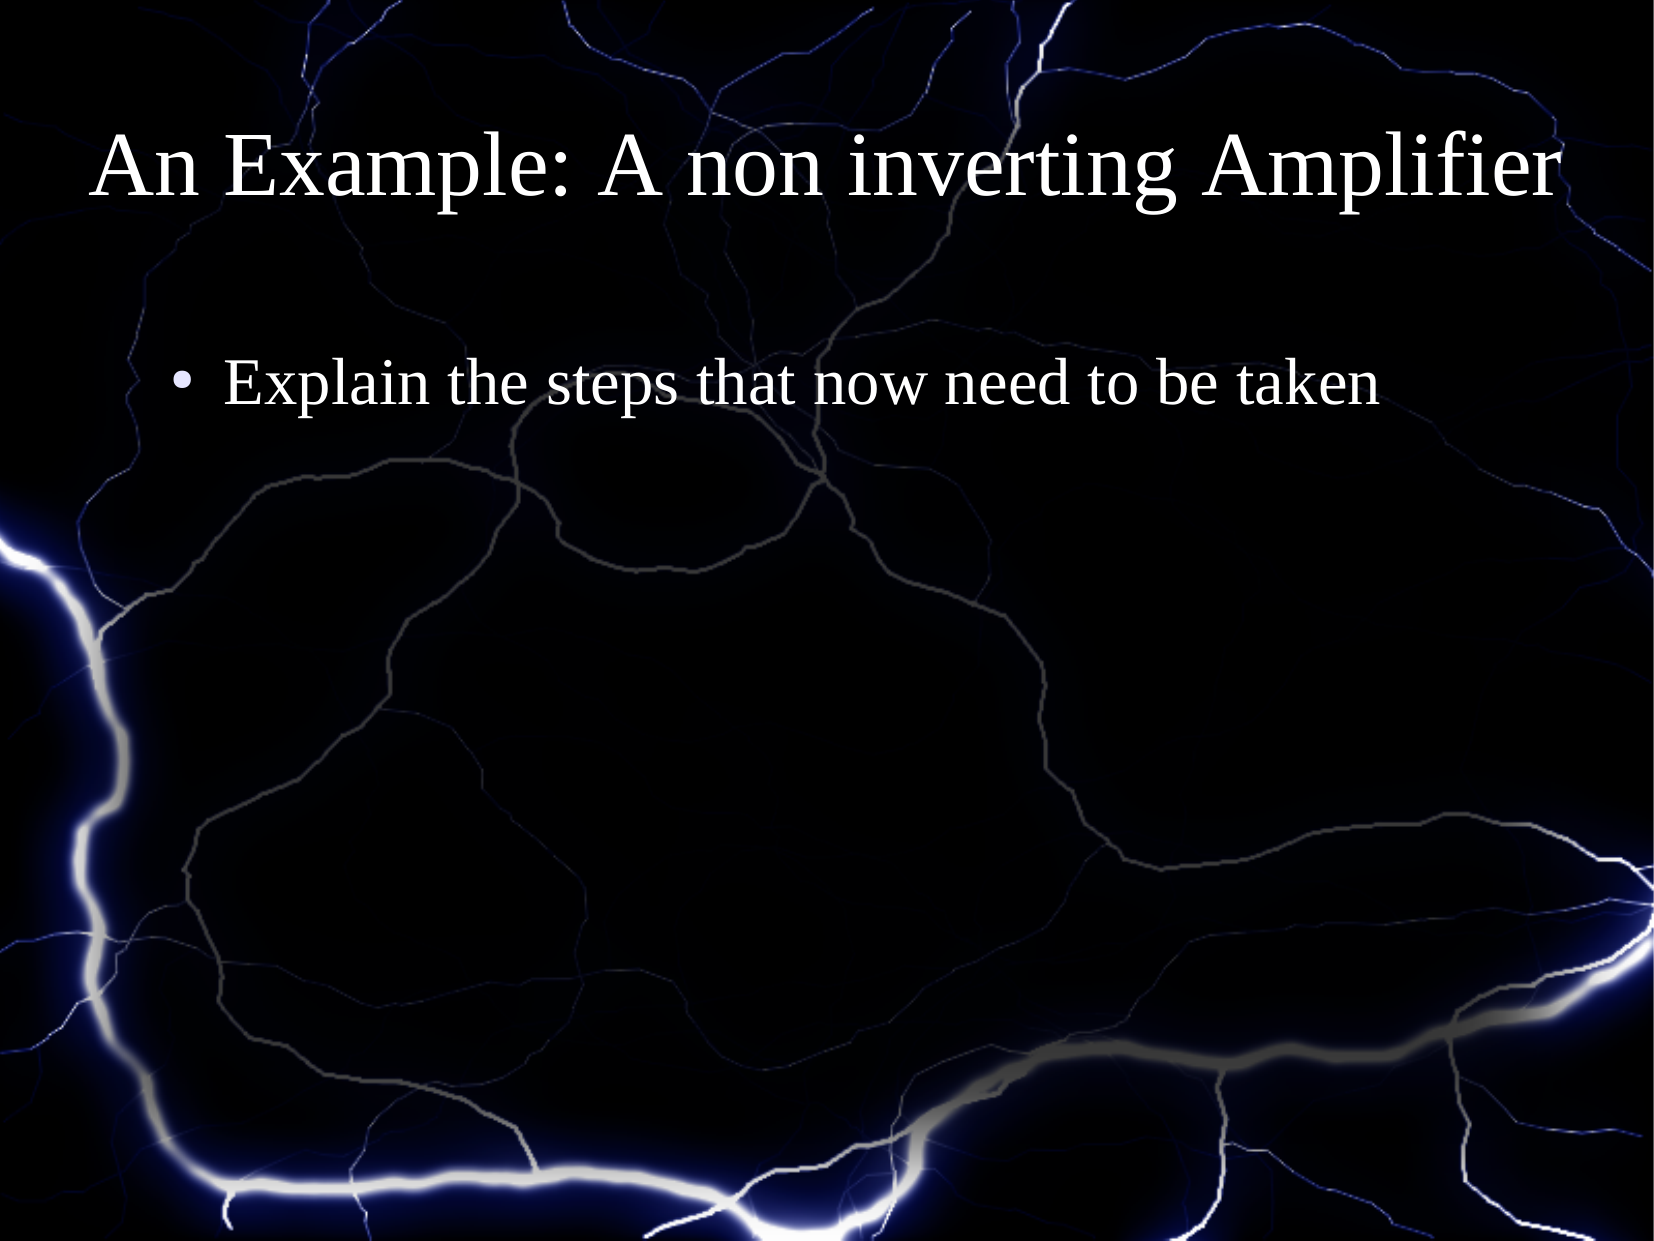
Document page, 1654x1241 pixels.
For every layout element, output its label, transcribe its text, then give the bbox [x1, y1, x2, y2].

list Explain the steps that now need to be taken [152, 344, 1534, 1127]
title An Example: A non inverting Amplifier [82, 61, 1571, 269]
picture [0, 0, 1654, 1241]
